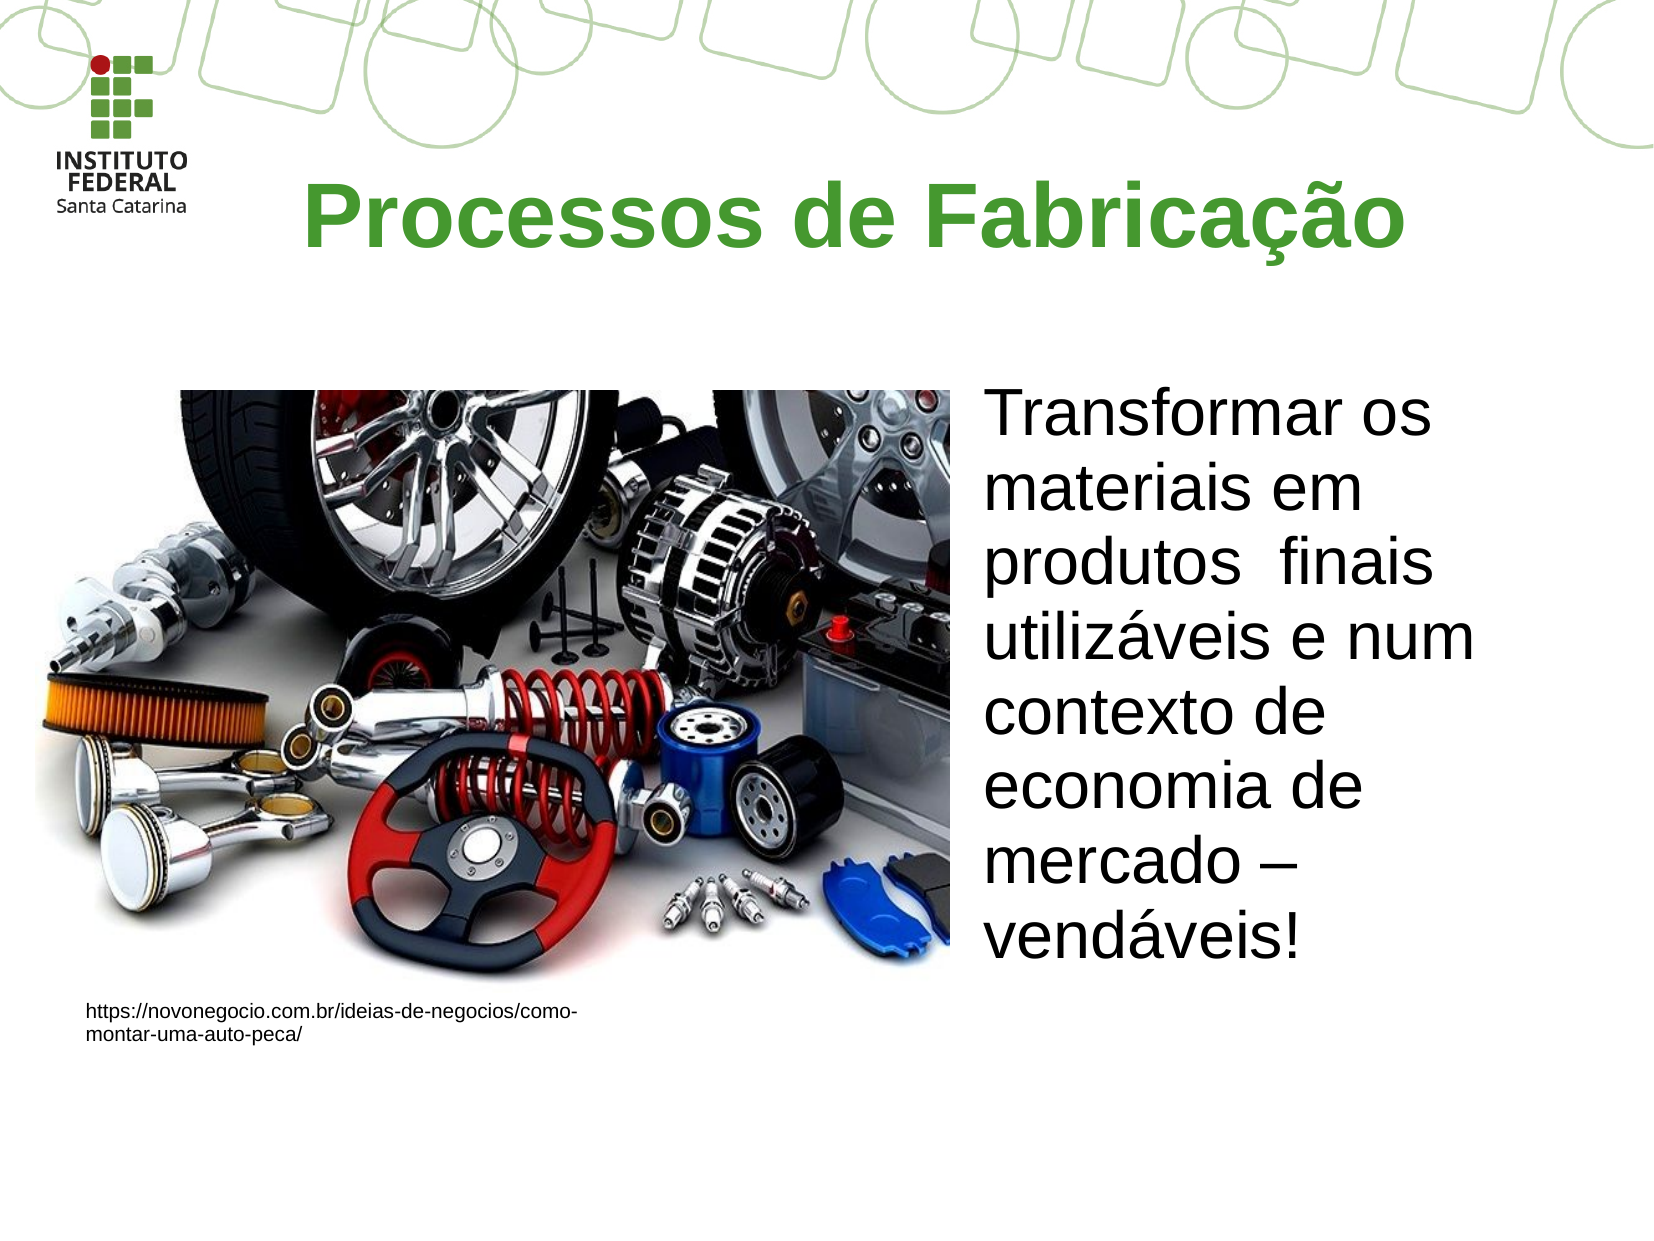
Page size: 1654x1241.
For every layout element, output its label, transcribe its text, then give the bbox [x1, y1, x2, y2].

text_box https://novonegocio.com.br/ideias-de-negocios/como-montar-uma-auto-peca/ [70, 992, 662, 1054]
picture [0, 0, 1654, 1169]
text_box Transformar os materiais em produtos finais utilizáveis e num contexto de economia de mercado – vendáveis! [968, 367, 1607, 981]
title Processos de Fabricação [212, 111, 1524, 319]
